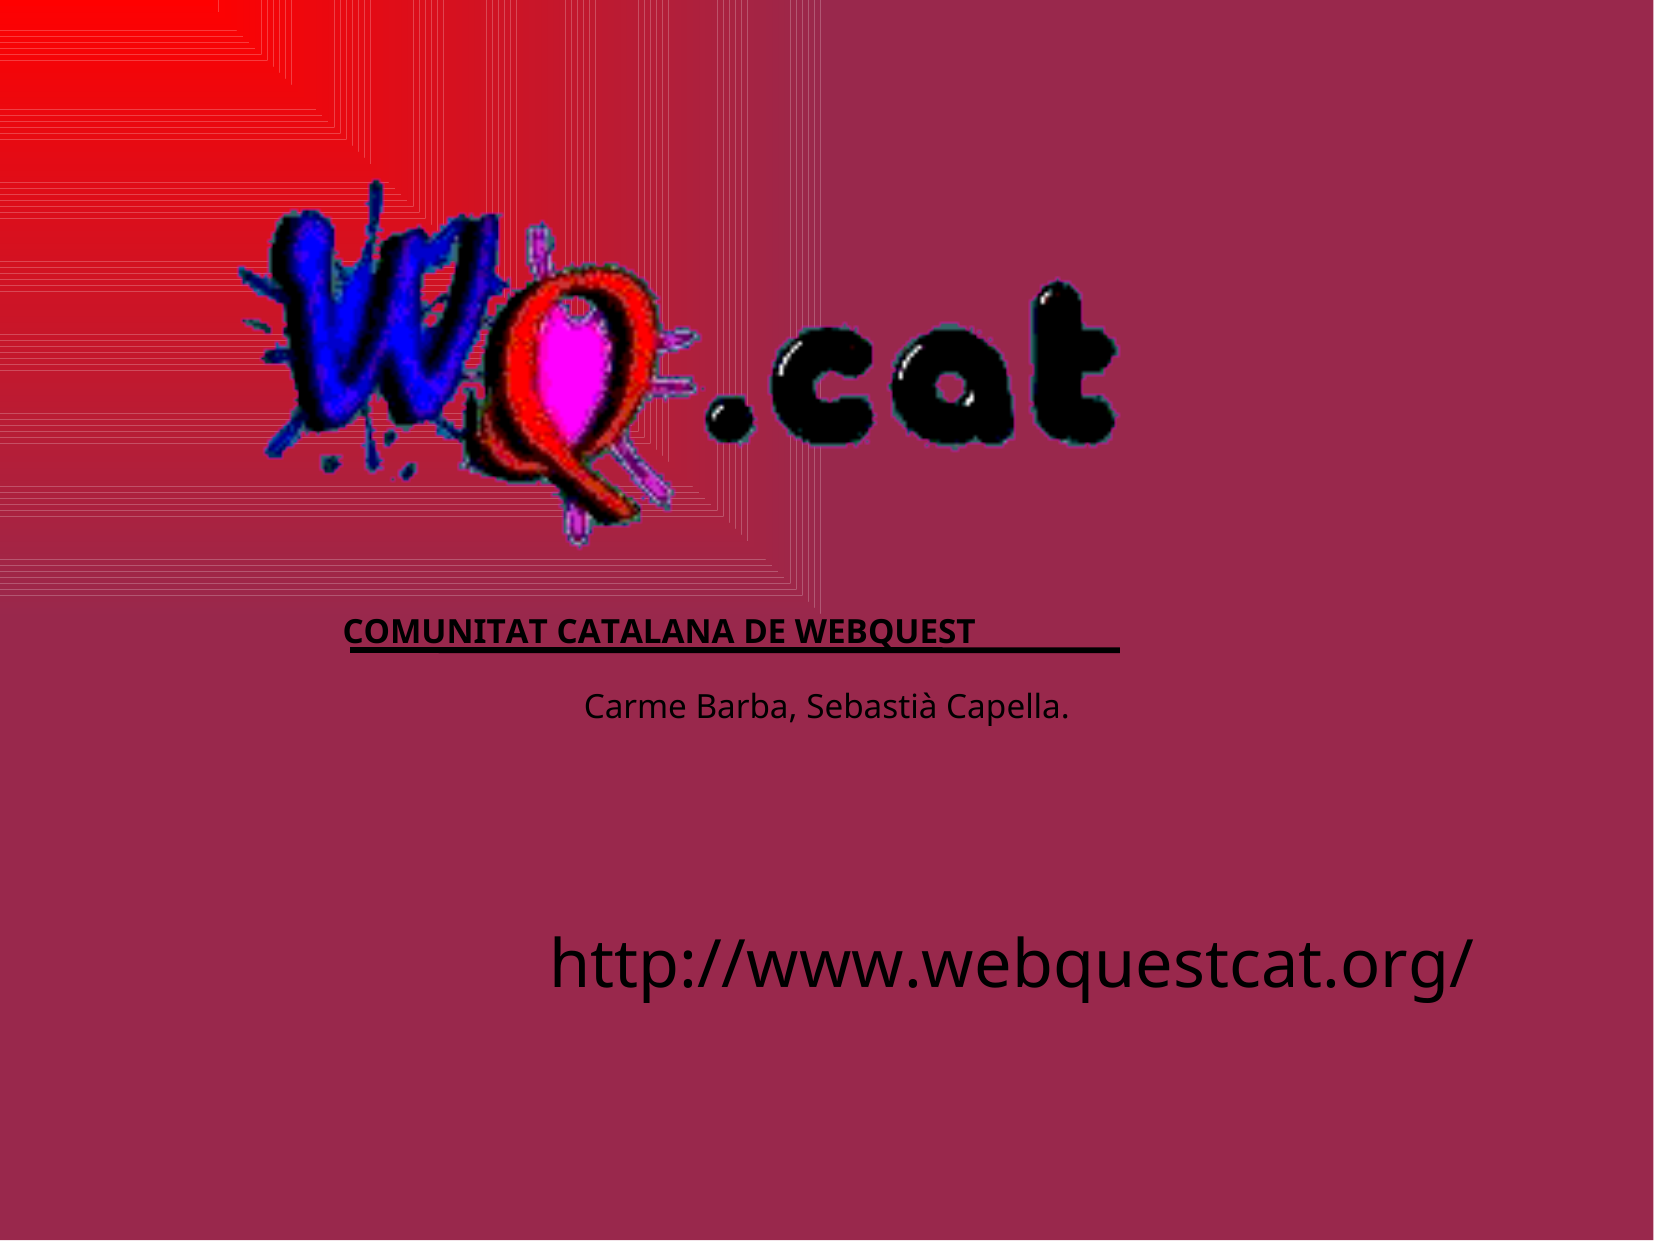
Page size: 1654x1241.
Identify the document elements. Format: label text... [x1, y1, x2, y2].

text_box http://www.webquestcat.org/ [549, 900, 1540, 1008]
picture [187, 124, 1214, 611]
text_box COMUNITAT CATALANA DE WEBQUEST [324, 611, 1059, 653]
text_box Carme Barba, Sebastià Capella. [399, 674, 1117, 728]
